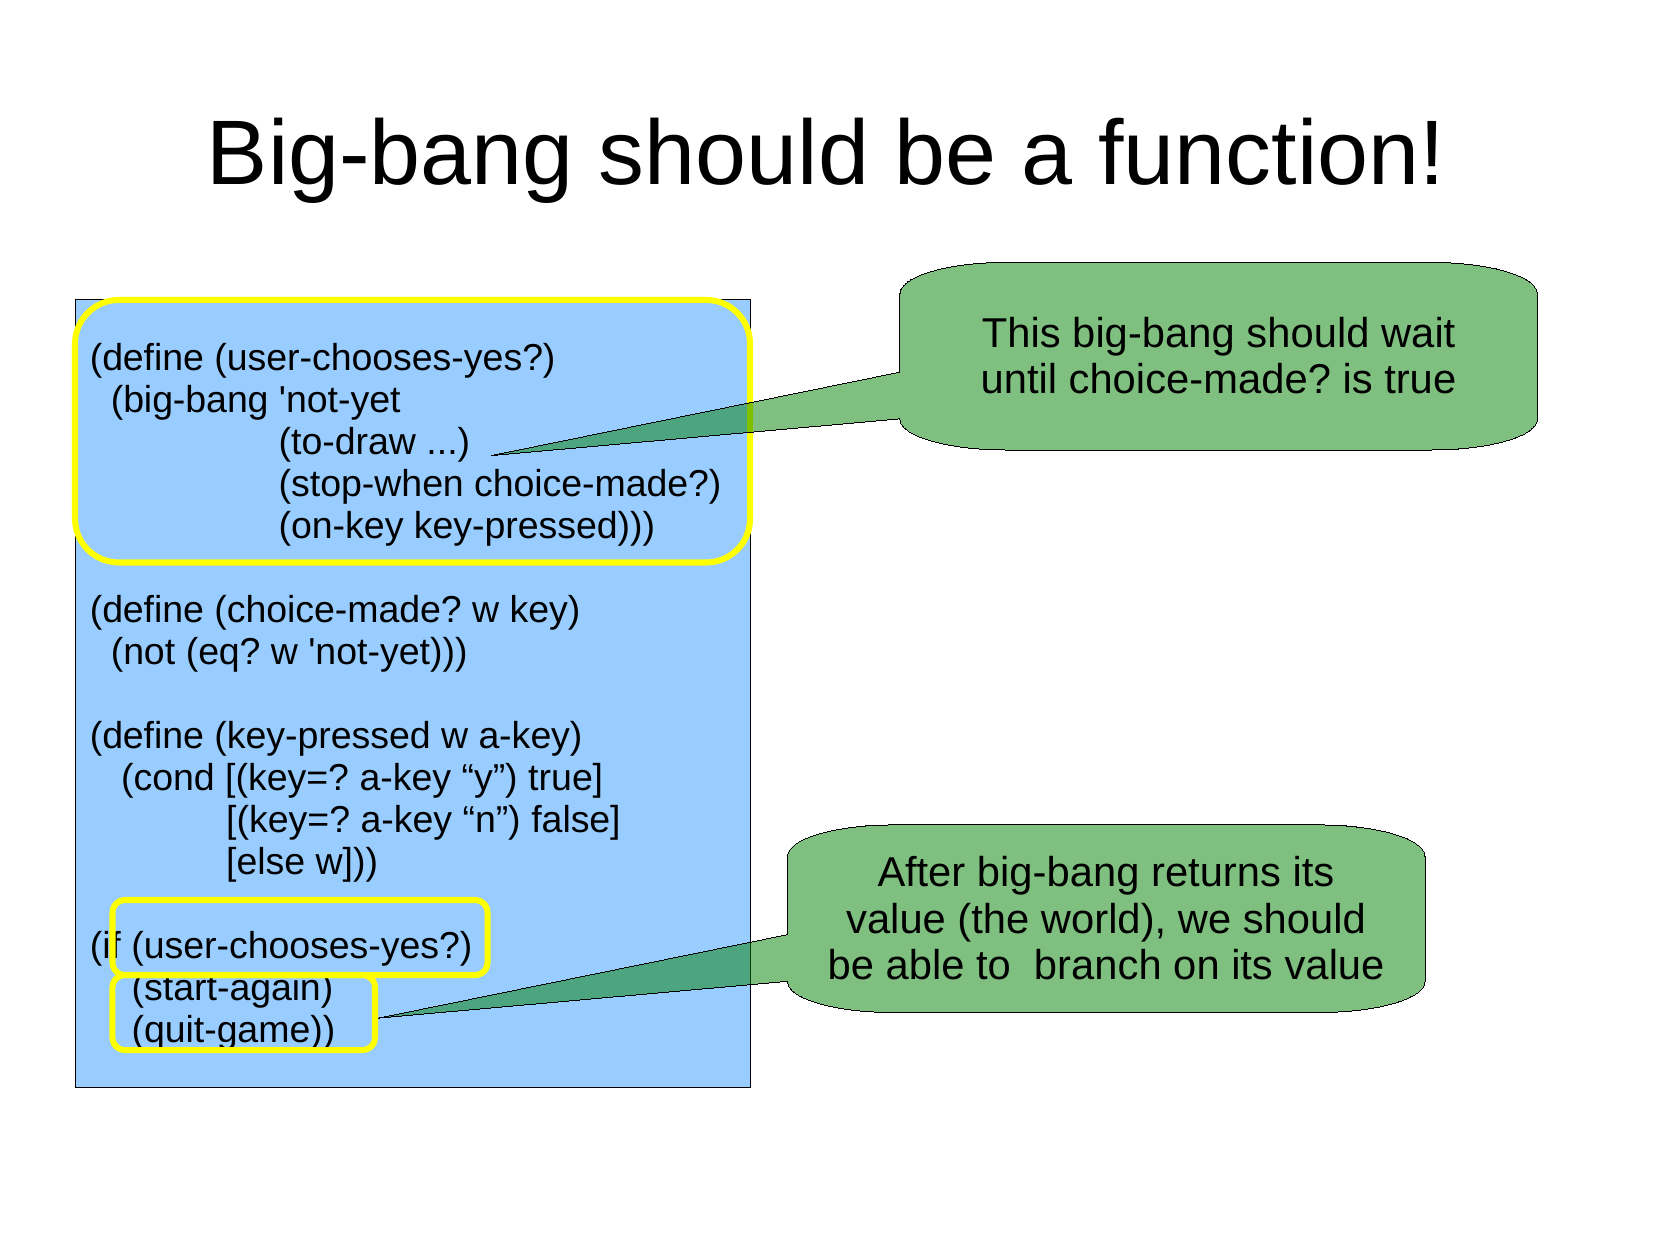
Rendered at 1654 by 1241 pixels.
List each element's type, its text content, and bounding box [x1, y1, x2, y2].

title Big-bang should be a function! [82, 56, 1571, 250]
text_box This big-bang should wait until choice-made? is true [491, 262, 1538, 456]
text_box (define (user-chooses-yes?) (big-bang 'not-yet (to-draw ...) (stop-when choice-made?) (on-key key-pressed))) (define (choice-made? w key) (not (eq? w 'not-yet))) (define (key-pressed w a-key) (cond [(key=? a-key “y”) true] [(key=? a-key “n”) false] [else w])) (if (user-chooses-yes?) (start-again) (quit-game)) [75, 520, 751, 1088]
text_box [75, 299, 751, 563]
text_box [112, 900, 488, 1051]
text_box After big-bang returns its value (the world), we should be able to branch on its value [378, 824, 1426, 1019]
